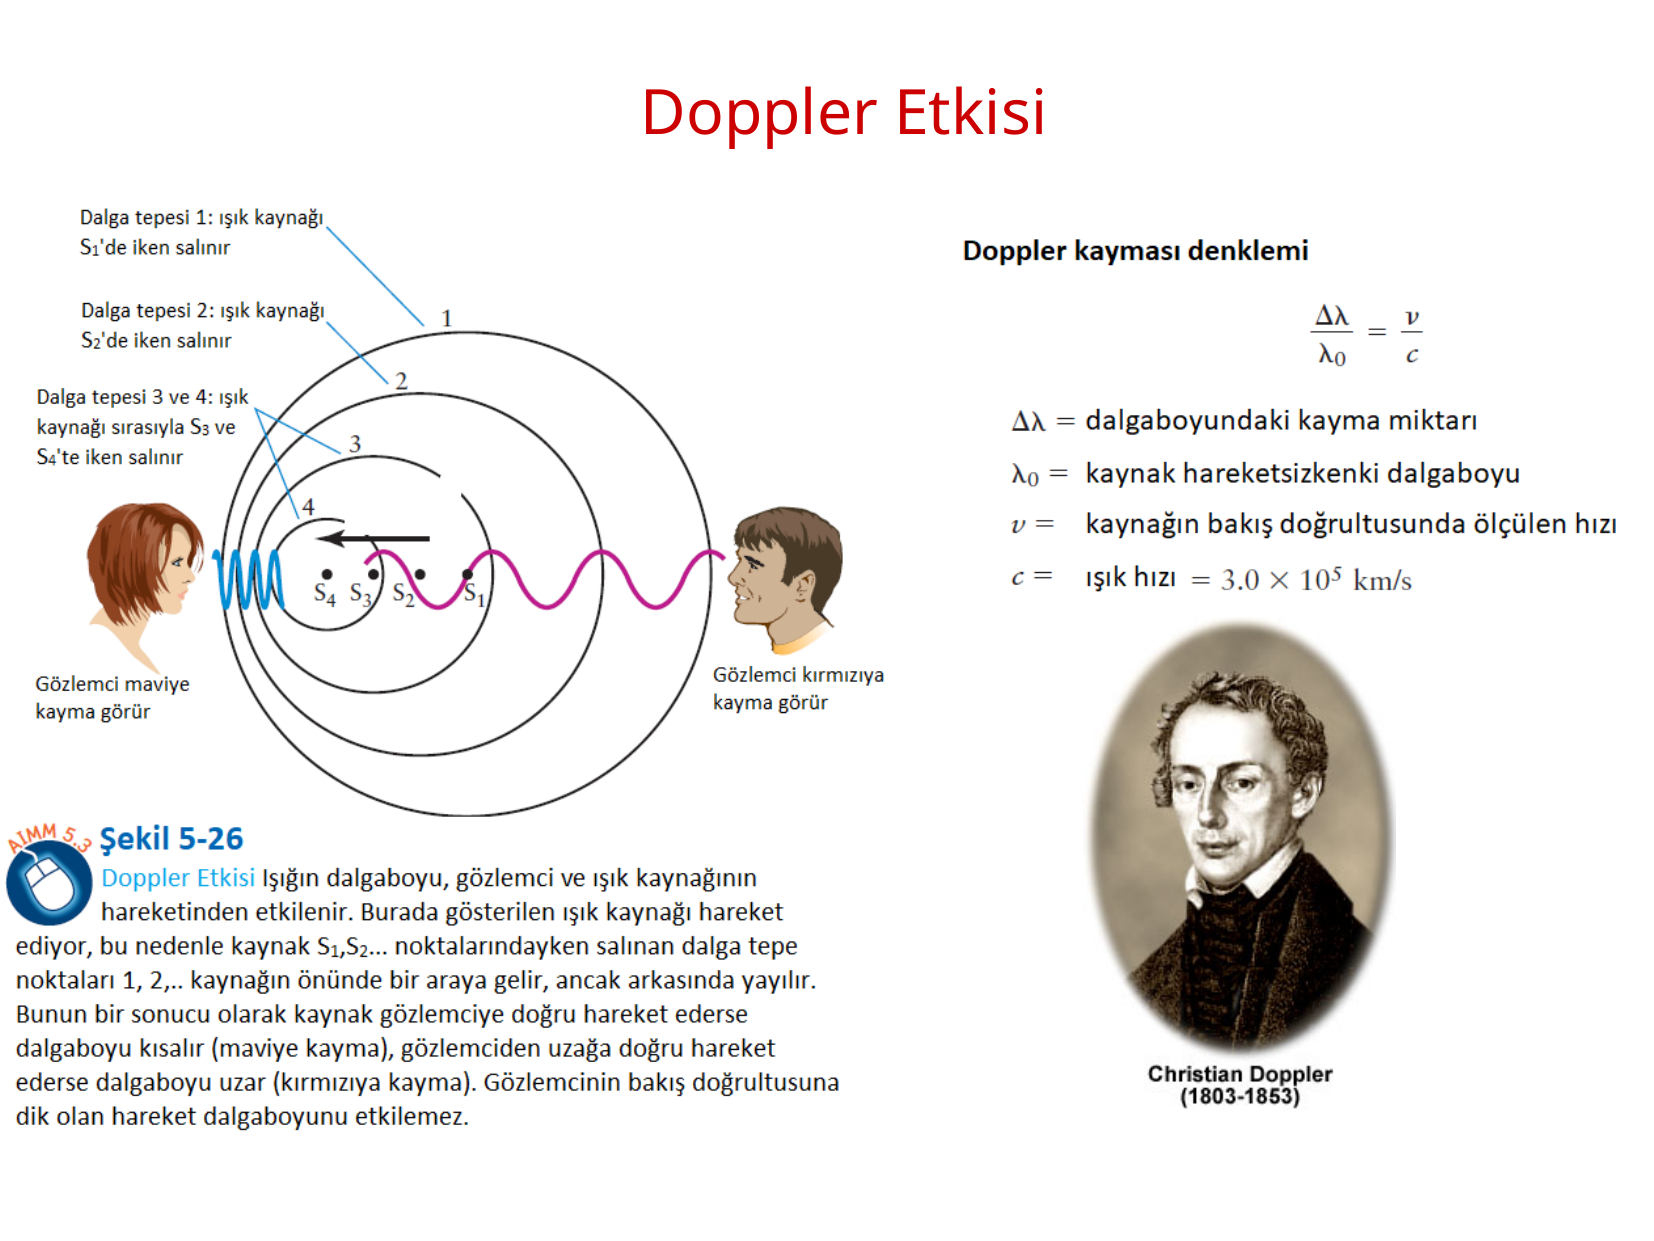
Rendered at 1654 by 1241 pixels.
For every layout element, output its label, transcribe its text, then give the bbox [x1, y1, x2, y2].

title Doppler Etkisi [82, 43, 1571, 176]
picture [0, 189, 886, 1142]
picture [1082, 617, 1396, 1111]
picture [960, 233, 1621, 594]
